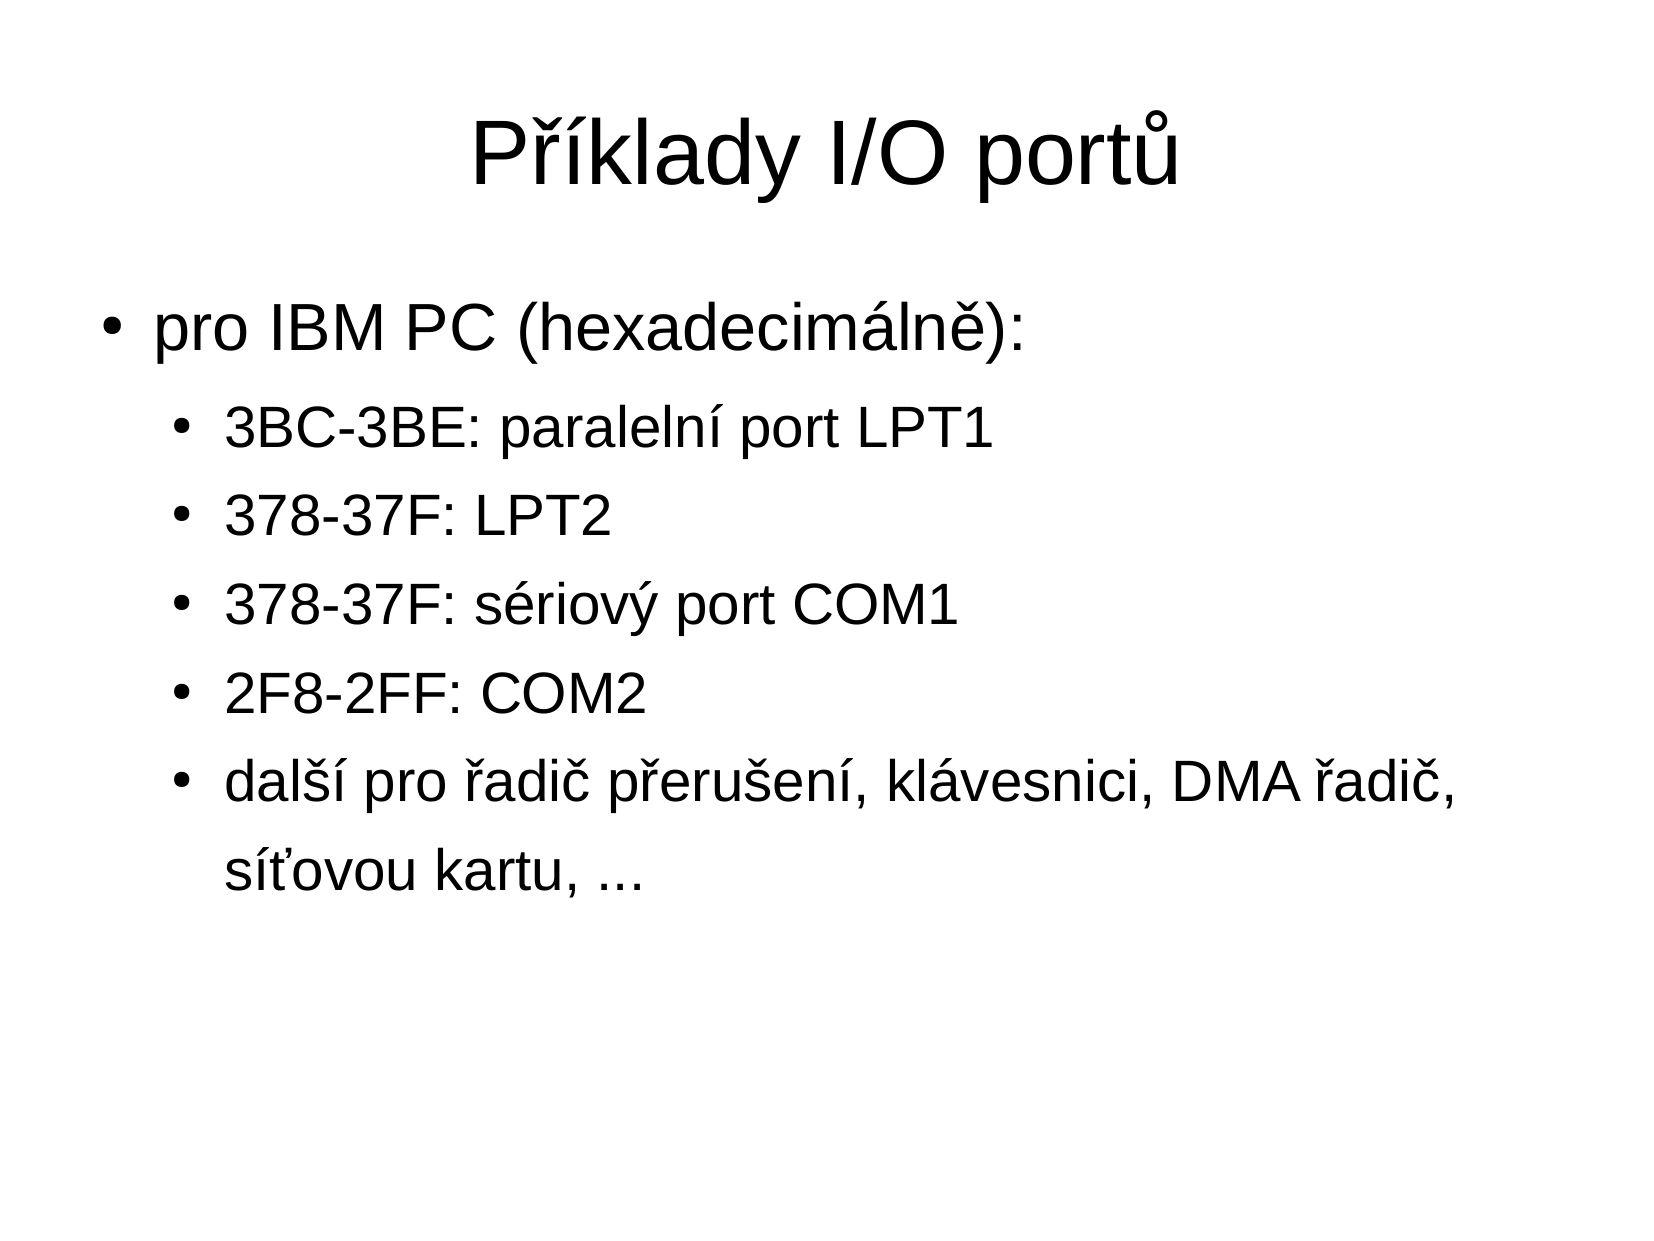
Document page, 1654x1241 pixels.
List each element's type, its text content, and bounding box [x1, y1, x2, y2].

list pro IBM PC (hexadecimálně): 3BC-3BE: paralelní port LPT1 378-37F: LPT2 378-37F: sériový port COM1 2F8-2FF: COM2 další pro řadič přerušení, klávesnici, DMA řadič, síťovou kartu, ... [82, 290, 1571, 1109]
title Příklady I/O portů [82, 49, 1571, 257]
